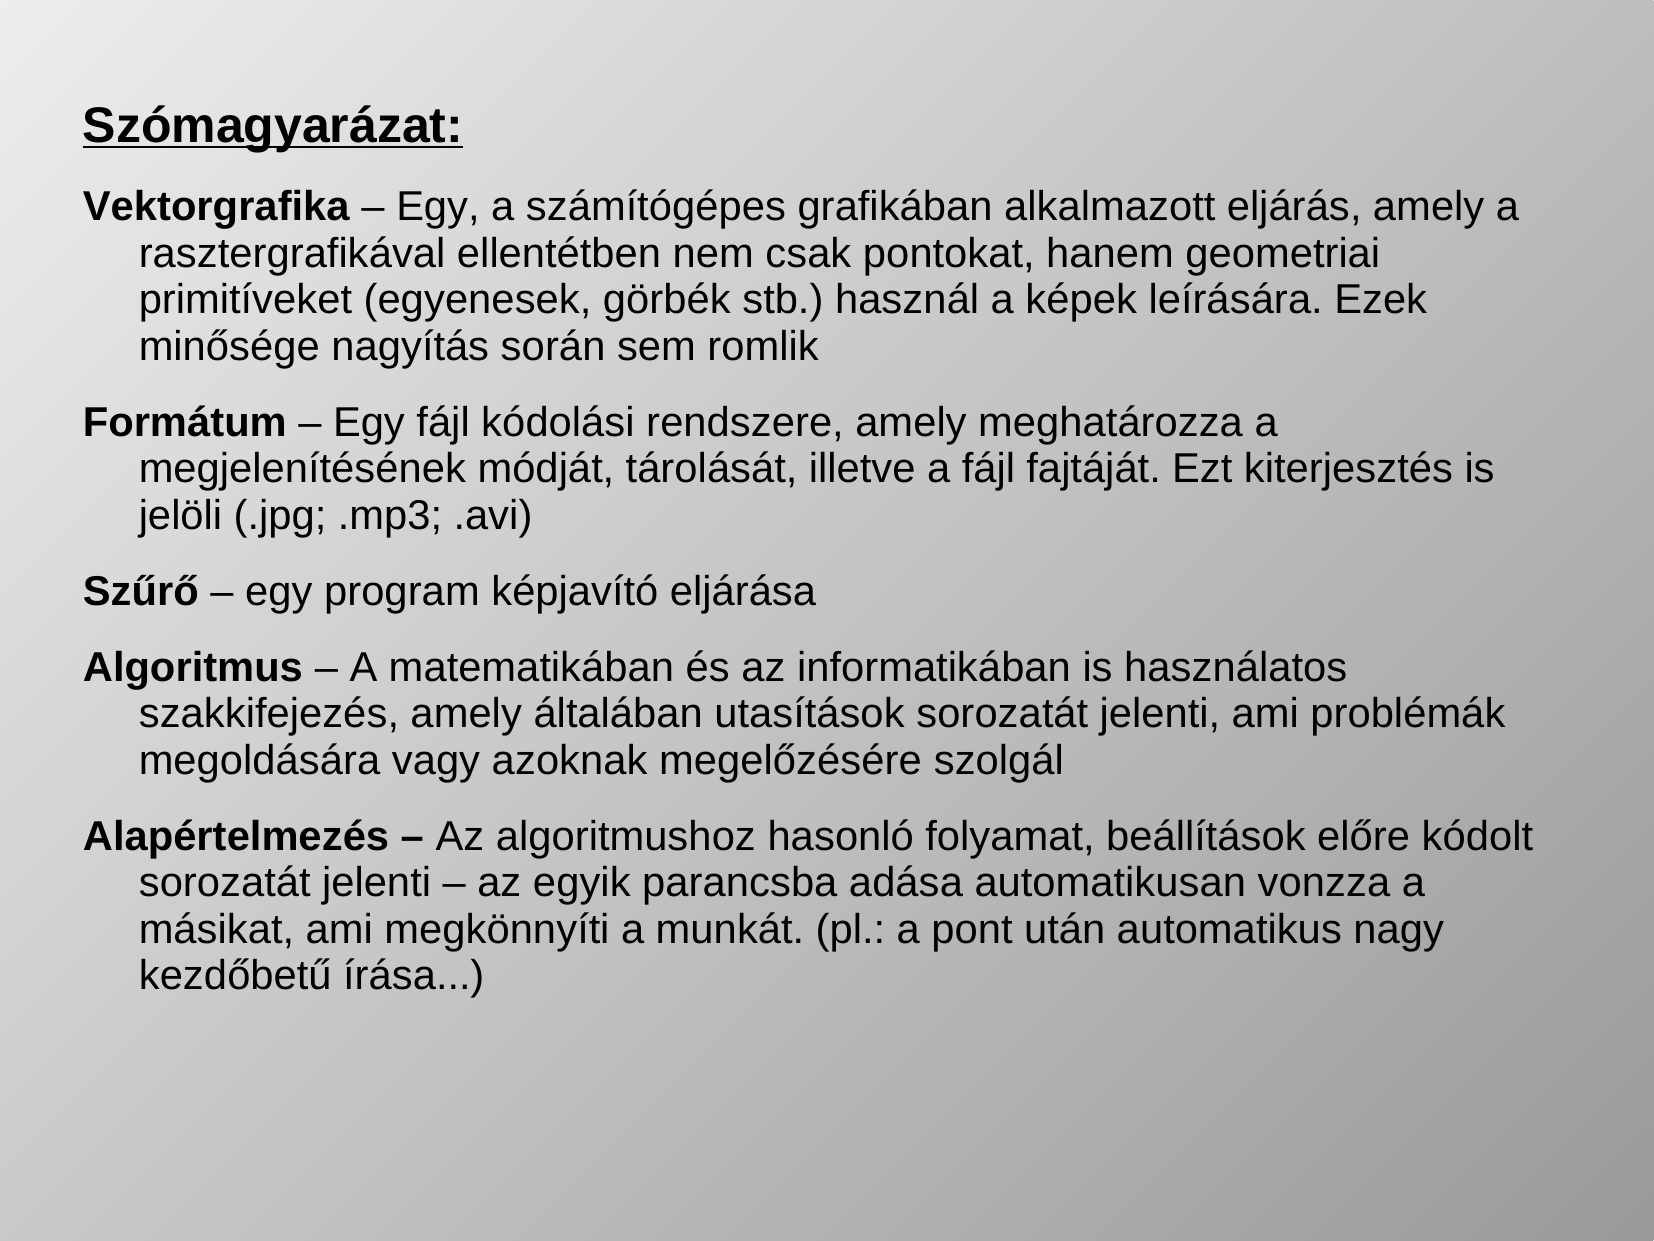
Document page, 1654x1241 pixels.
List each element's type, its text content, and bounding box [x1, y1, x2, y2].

list Szómagyarázat: Vektorgrafika – Egy, a számítógépes grafikában alkalmazott eljárás, amely a rasztergrafikával ellentétben nem csak pontokat, hanem geometriai primitíveket (egyenesek, görbék stb.) használ a képek leírására. Ezek minősége nagyítás során sem romlik Formátum – Egy fájl kódolási rendszere, amely meghatározza a megjelenítésének módját, tárolását, illetve a fájl fajtáját. Ezt kiterjesztés is jelöli (.jpg; .mp3; .avi) Szűrő – egy program képjavító eljárása Algoritmus – A matematikában és az informatikában is használatos szakkifejezés, amely általában utasítások sorozatát jelenti, ami problémák megoldására vagy azoknak megelőzésére szolgál Alapértelmezés – Az algoritmushoz hasonló folyamat, beállítások előre kódolt sorozatát jelenti – az egyik parancsba adása automatikusan vonzza a másikat, ami megkönnyíti a munkát. (pl.: a pont után automatikus nagy kezdőbetű írása...) [82, 94, 1571, 1241]
